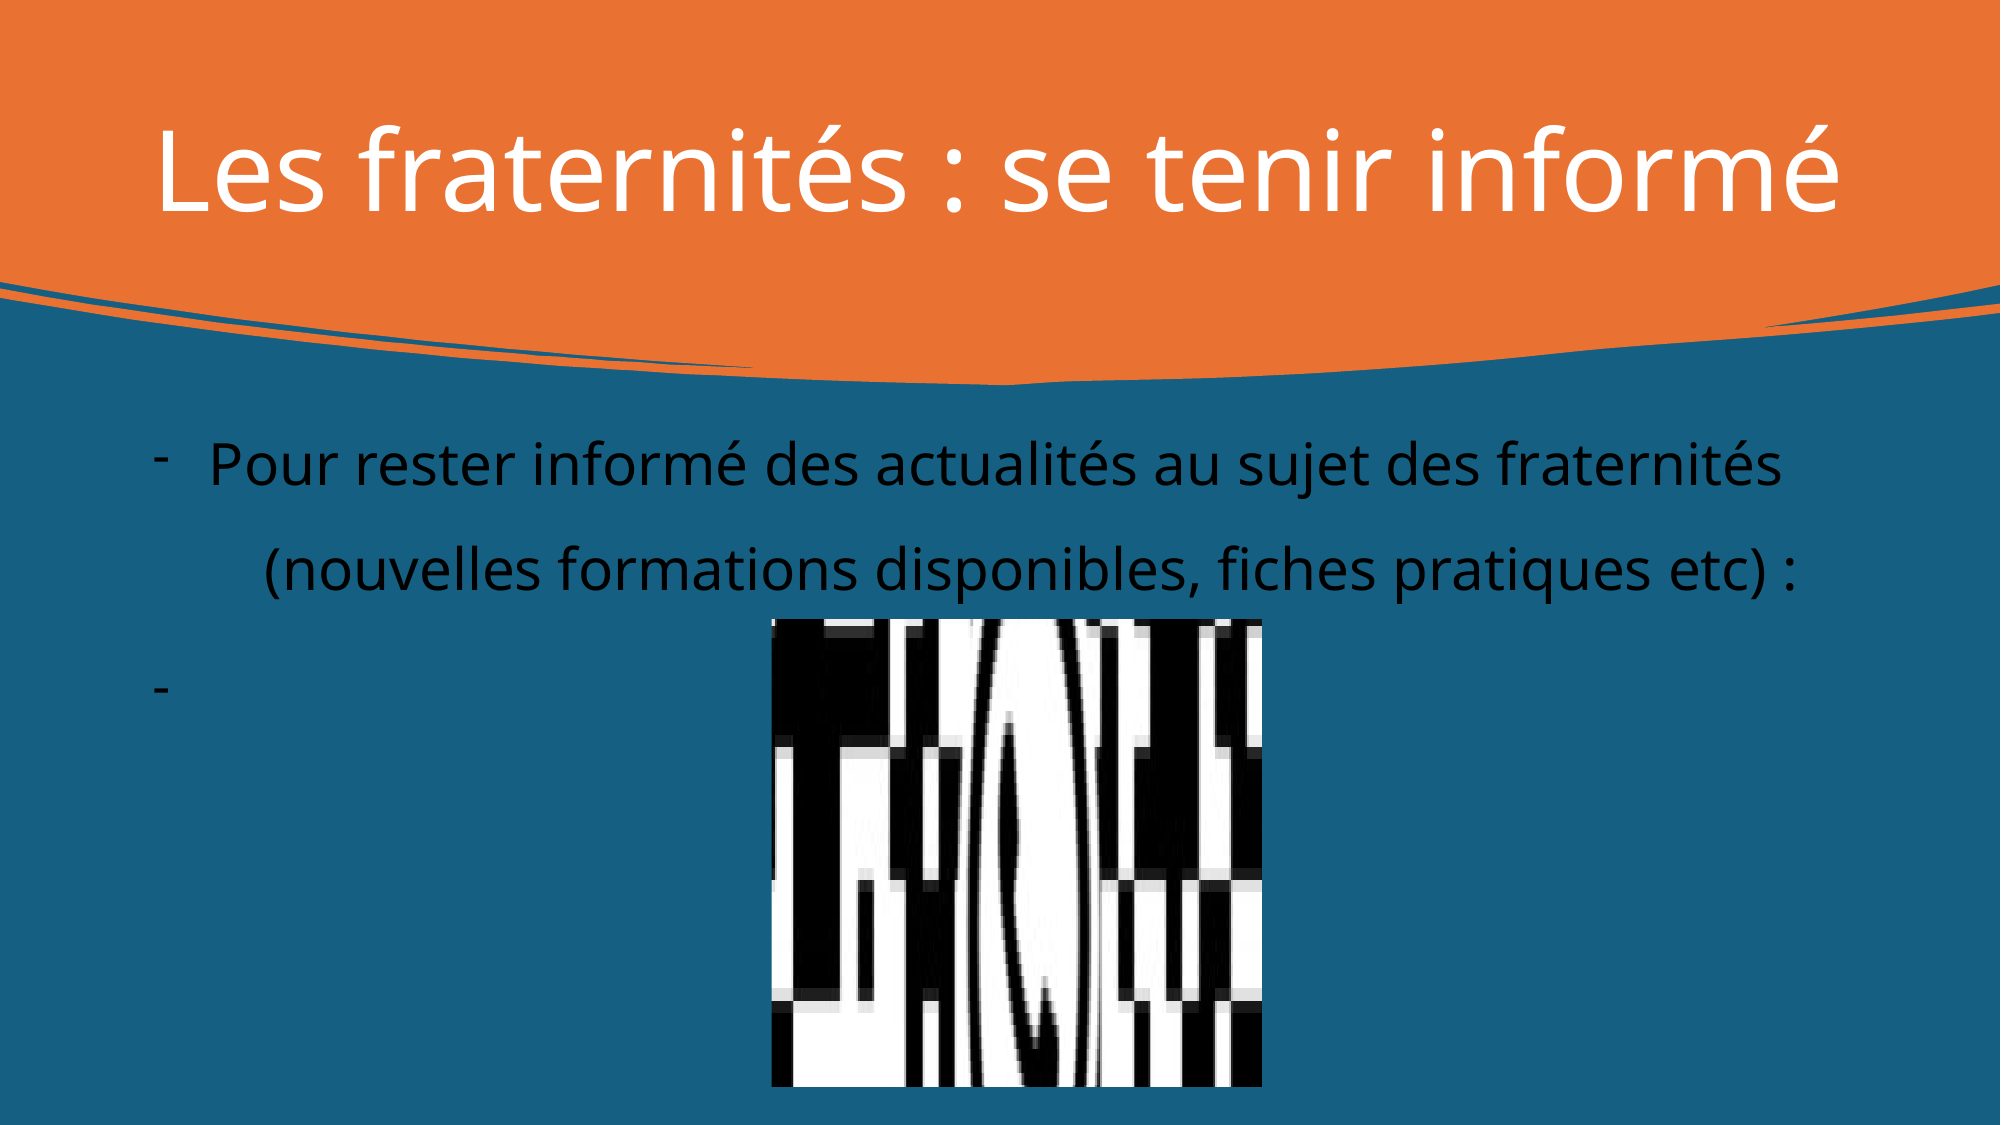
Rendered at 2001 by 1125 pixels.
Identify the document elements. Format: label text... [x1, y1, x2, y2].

list Pour rester informé des actualités au sujet des fraternités (nouvelles formations disponibles, fiches pratiques etc) : [137, 385, 1863, 974]
picture [771, 619, 1262, 1087]
title Les fraternités : se tenir informé [137, 65, 1896, 285]
text_box [0, 0, 2000, 1125]
